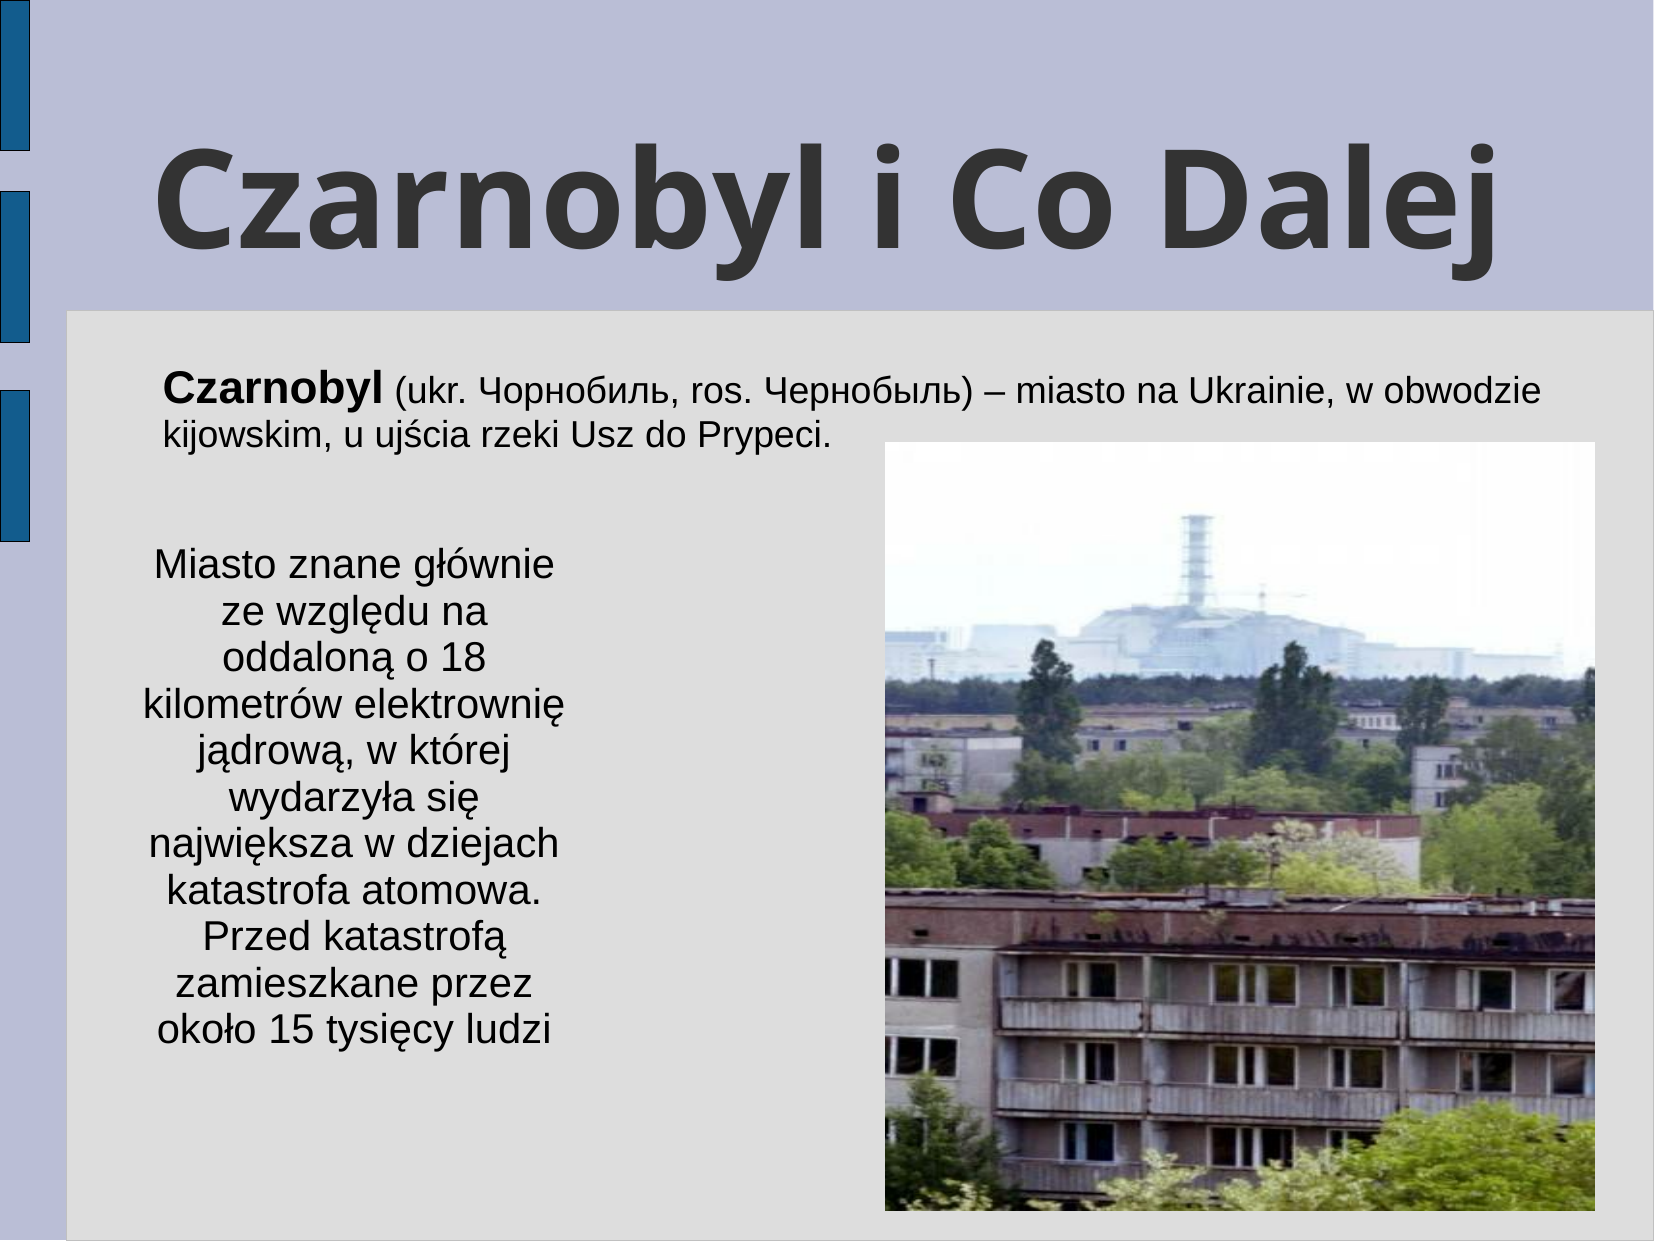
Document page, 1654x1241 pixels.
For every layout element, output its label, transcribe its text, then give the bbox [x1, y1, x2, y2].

title Czarnobyl i Co Dalej [121, 91, 1534, 299]
picture [885, 442, 1595, 1211]
text_box Miasto znane głównie ze względu na oddaloną o 18 kilometrów elektrownię jądrową, w której wydarzyła się największa w dziejach katastrofa atomowa. Przed katastrofą zamieszkane przez około 15 tysięcy ludzi [118, 533, 591, 1063]
text_box Czarnobyl (ukr. Чорнобиль, ros. Чернобыль) – miasto na Ukrainie, w obwodzie kijowskim, u ujścia rzeki Usz do Prypeci. [147, 354, 1565, 464]
